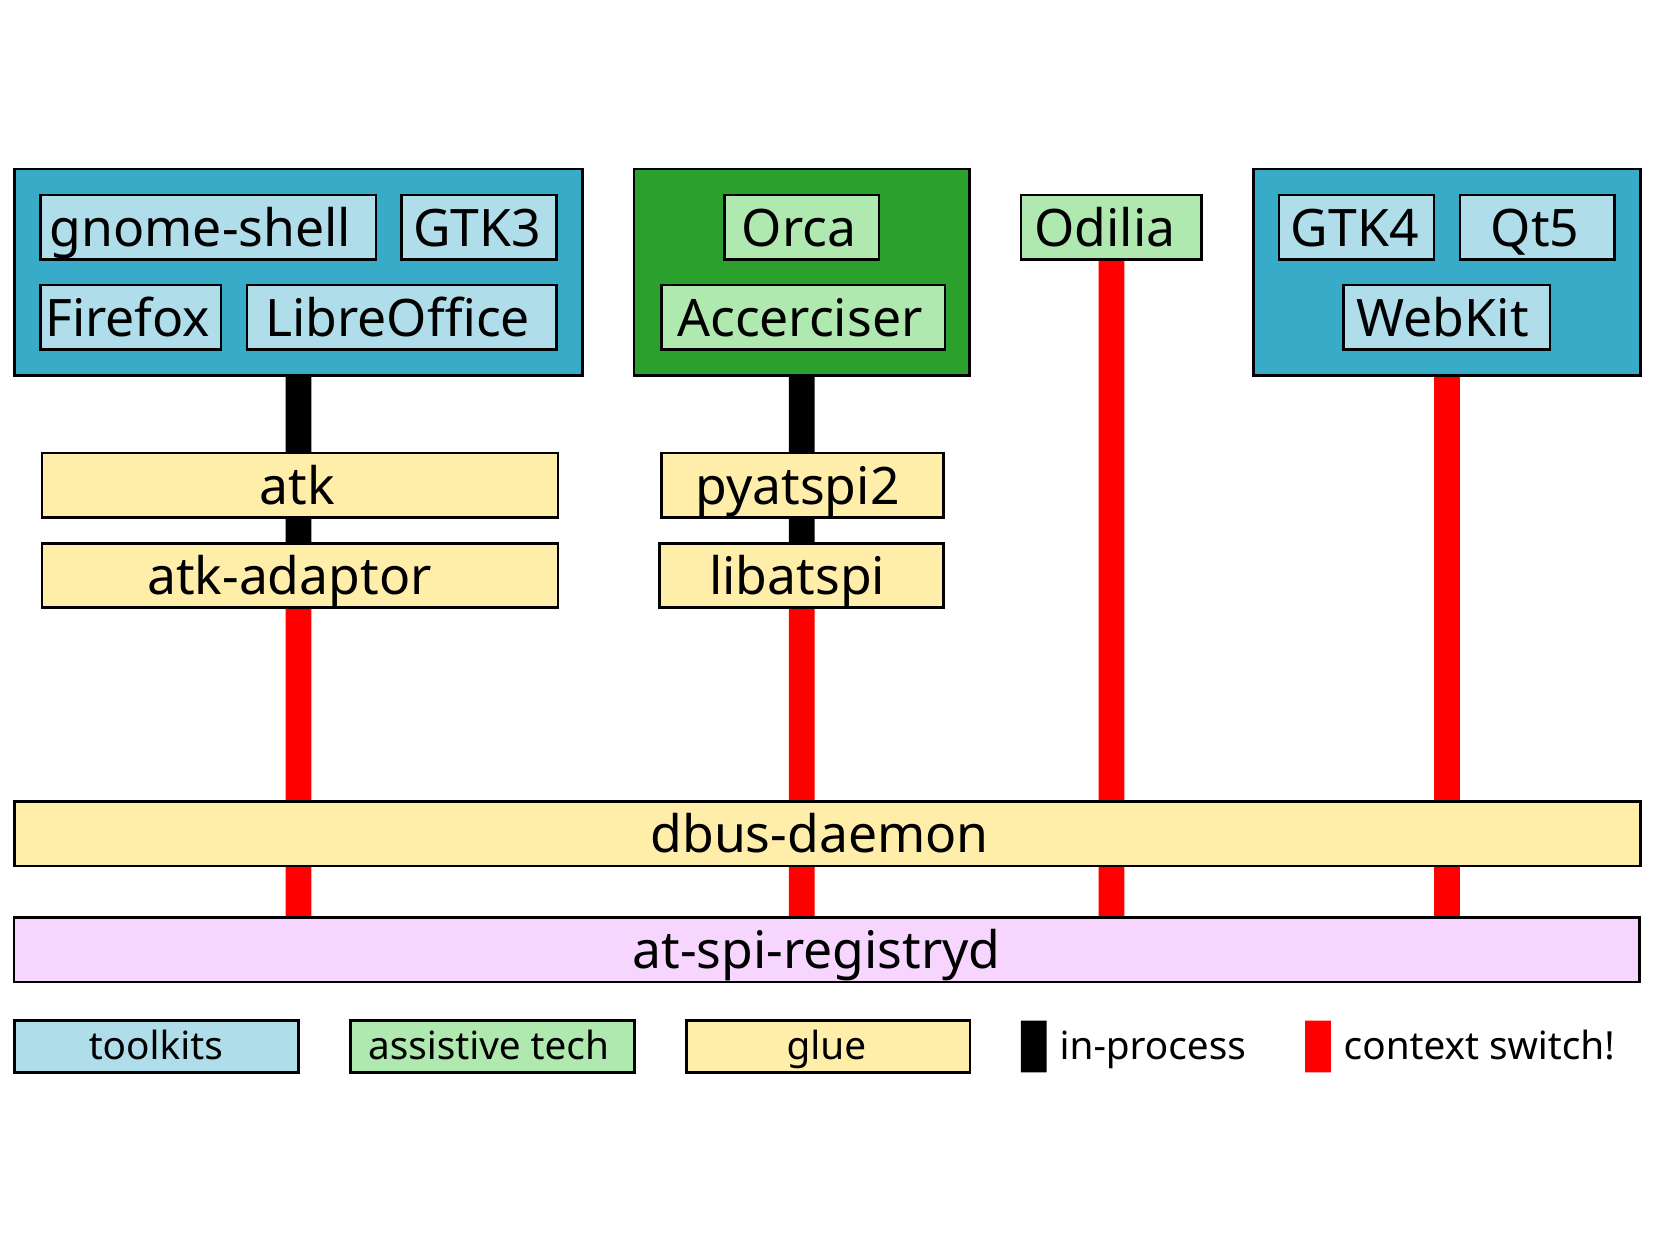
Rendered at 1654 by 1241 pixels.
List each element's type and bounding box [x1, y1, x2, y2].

picture [1, 155, 1653, 1086]
